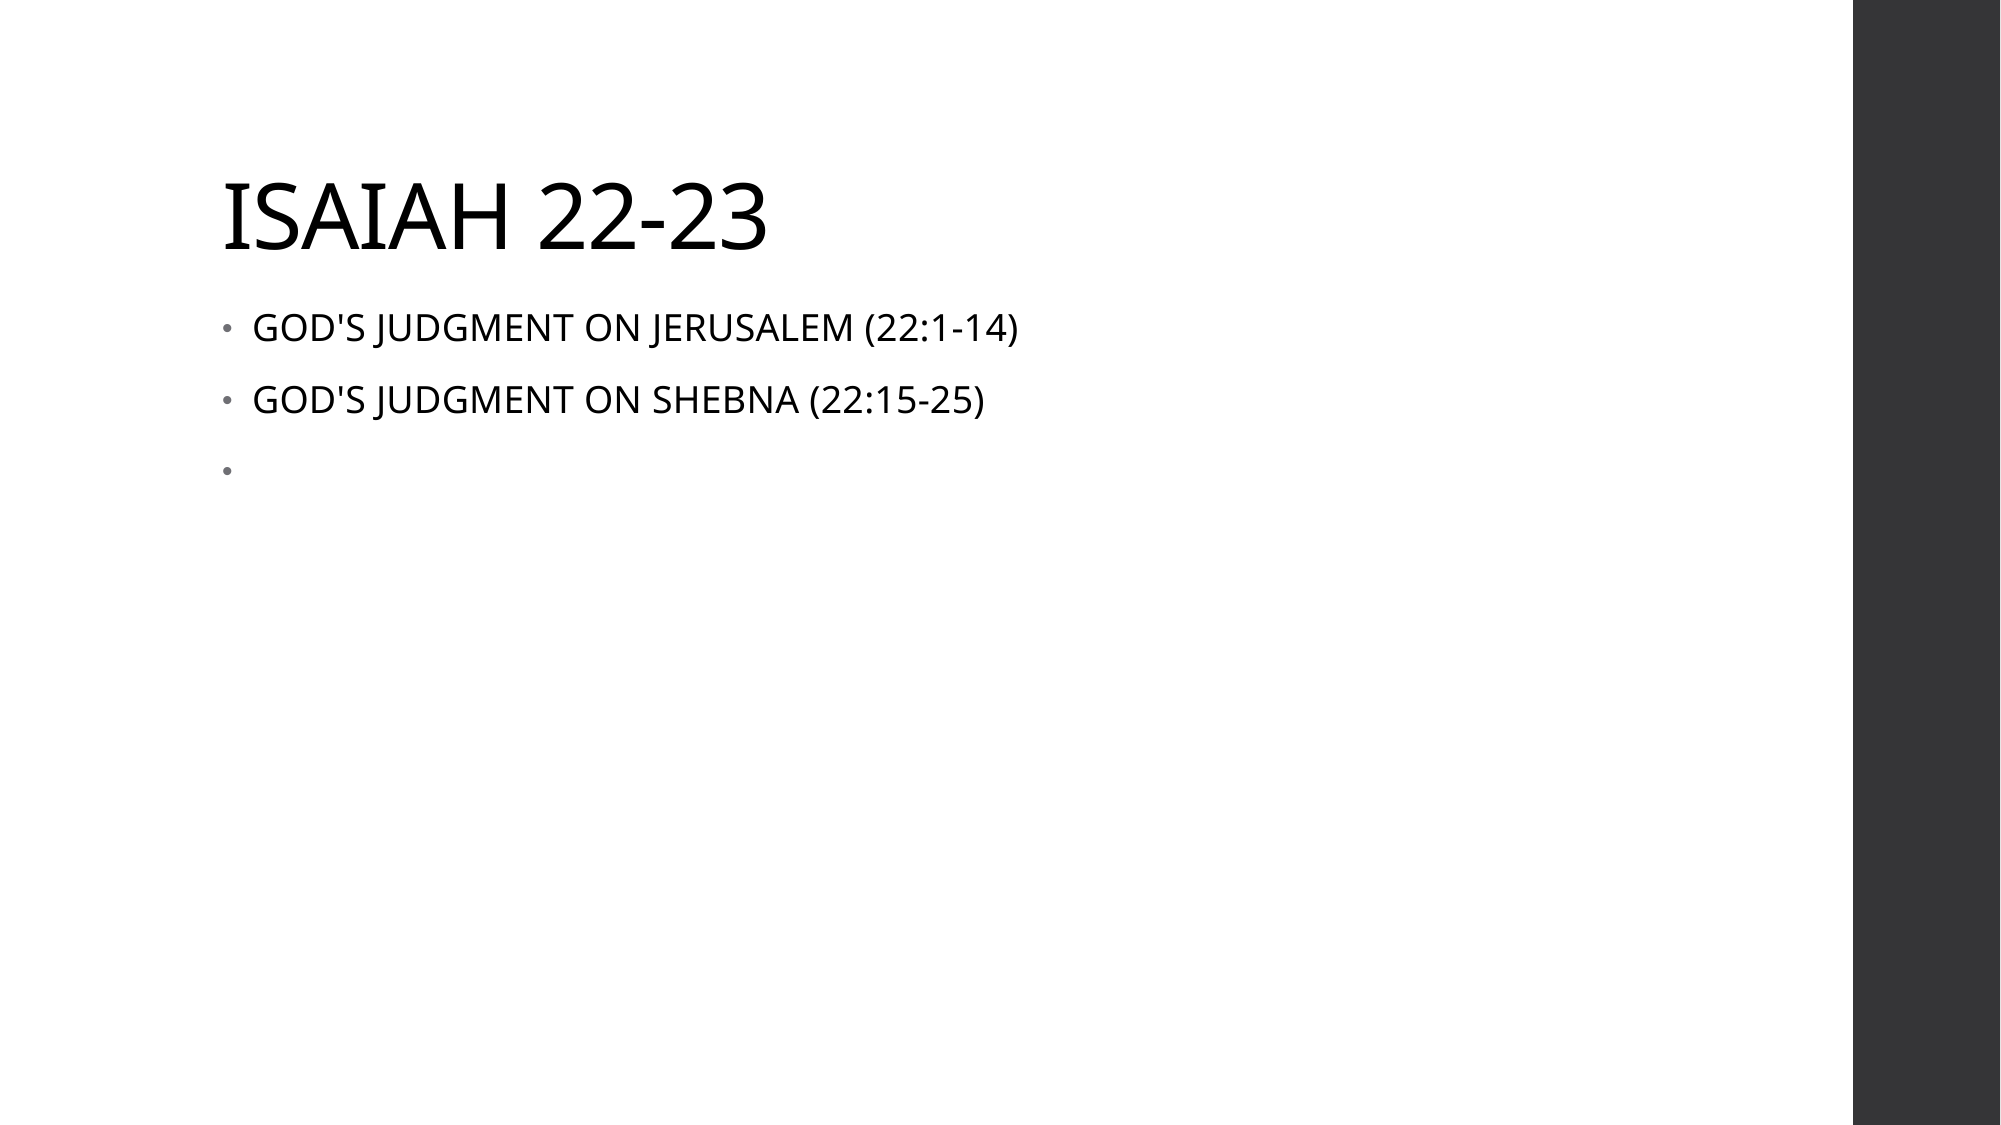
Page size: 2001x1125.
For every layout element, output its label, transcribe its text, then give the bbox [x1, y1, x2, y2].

list GOD'S JUDGMENT ON JERUSALEM (22:1-14) GOD'S JUDGMENT ON SHEBNA (22:15-25) [206, 299, 1617, 1014]
title ISAIAH 22-23 [206, 60, 1797, 278]
